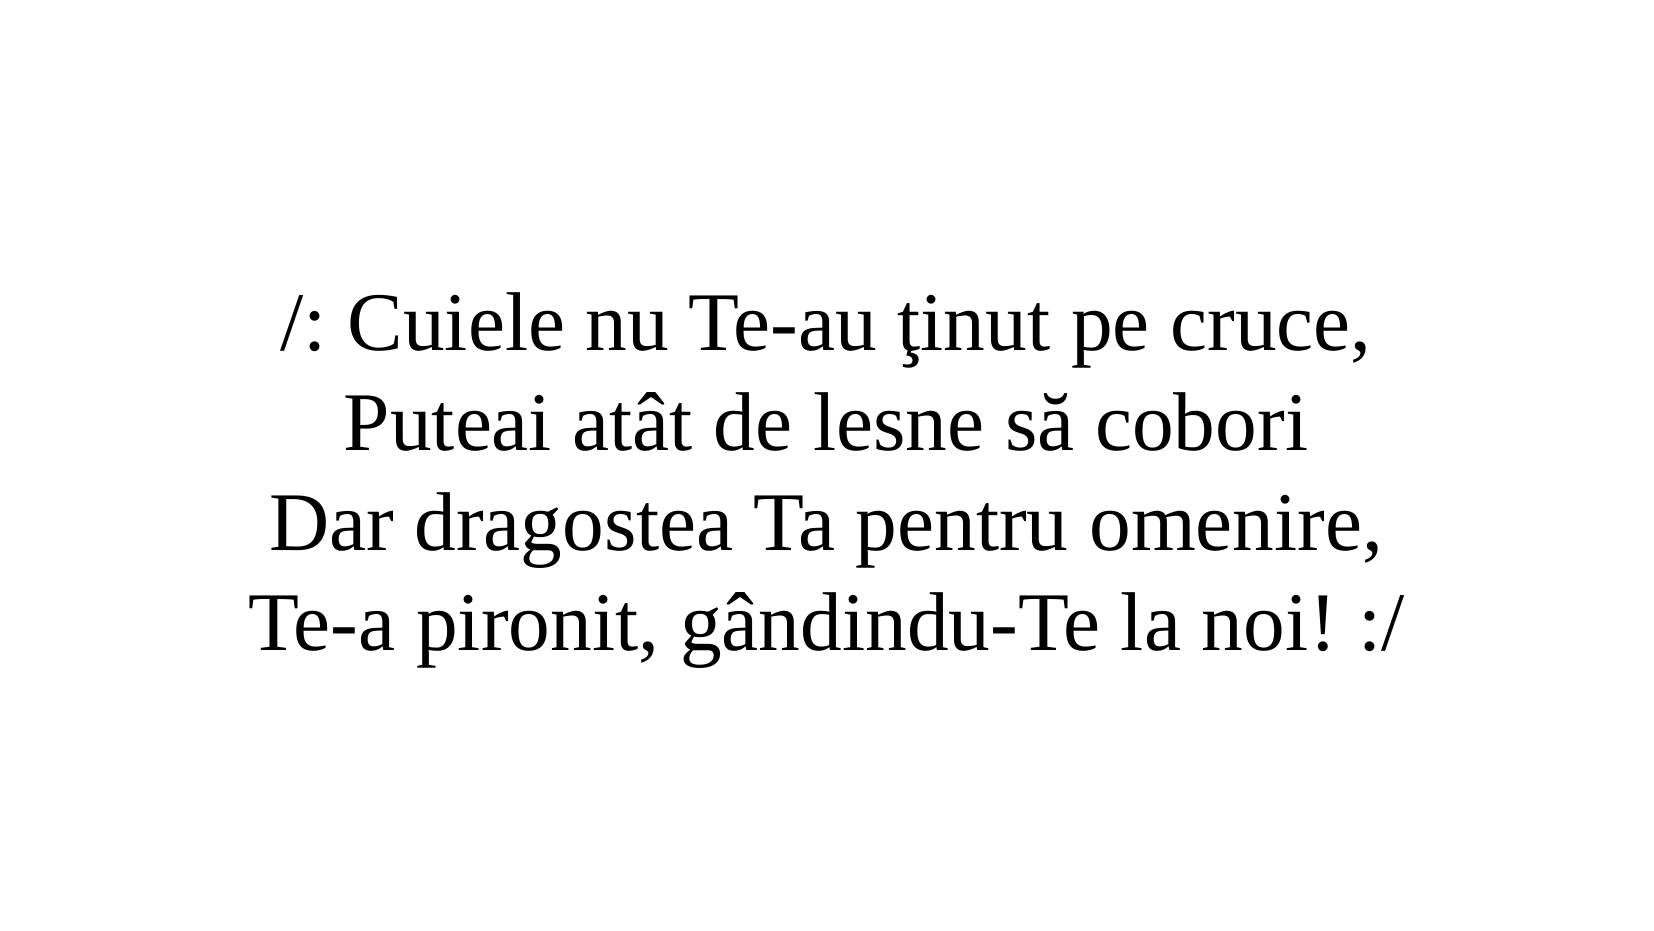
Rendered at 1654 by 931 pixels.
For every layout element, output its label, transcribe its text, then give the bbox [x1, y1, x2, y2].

subtitle /: Cuiele nu Te-au ţinut pe cruce, Puteai atât de lesne să cobori Dar dragostea Ta pentru omenire, Te-a pironit, gândindu-Te la noi! :/ [0, 259, 1654, 622]
